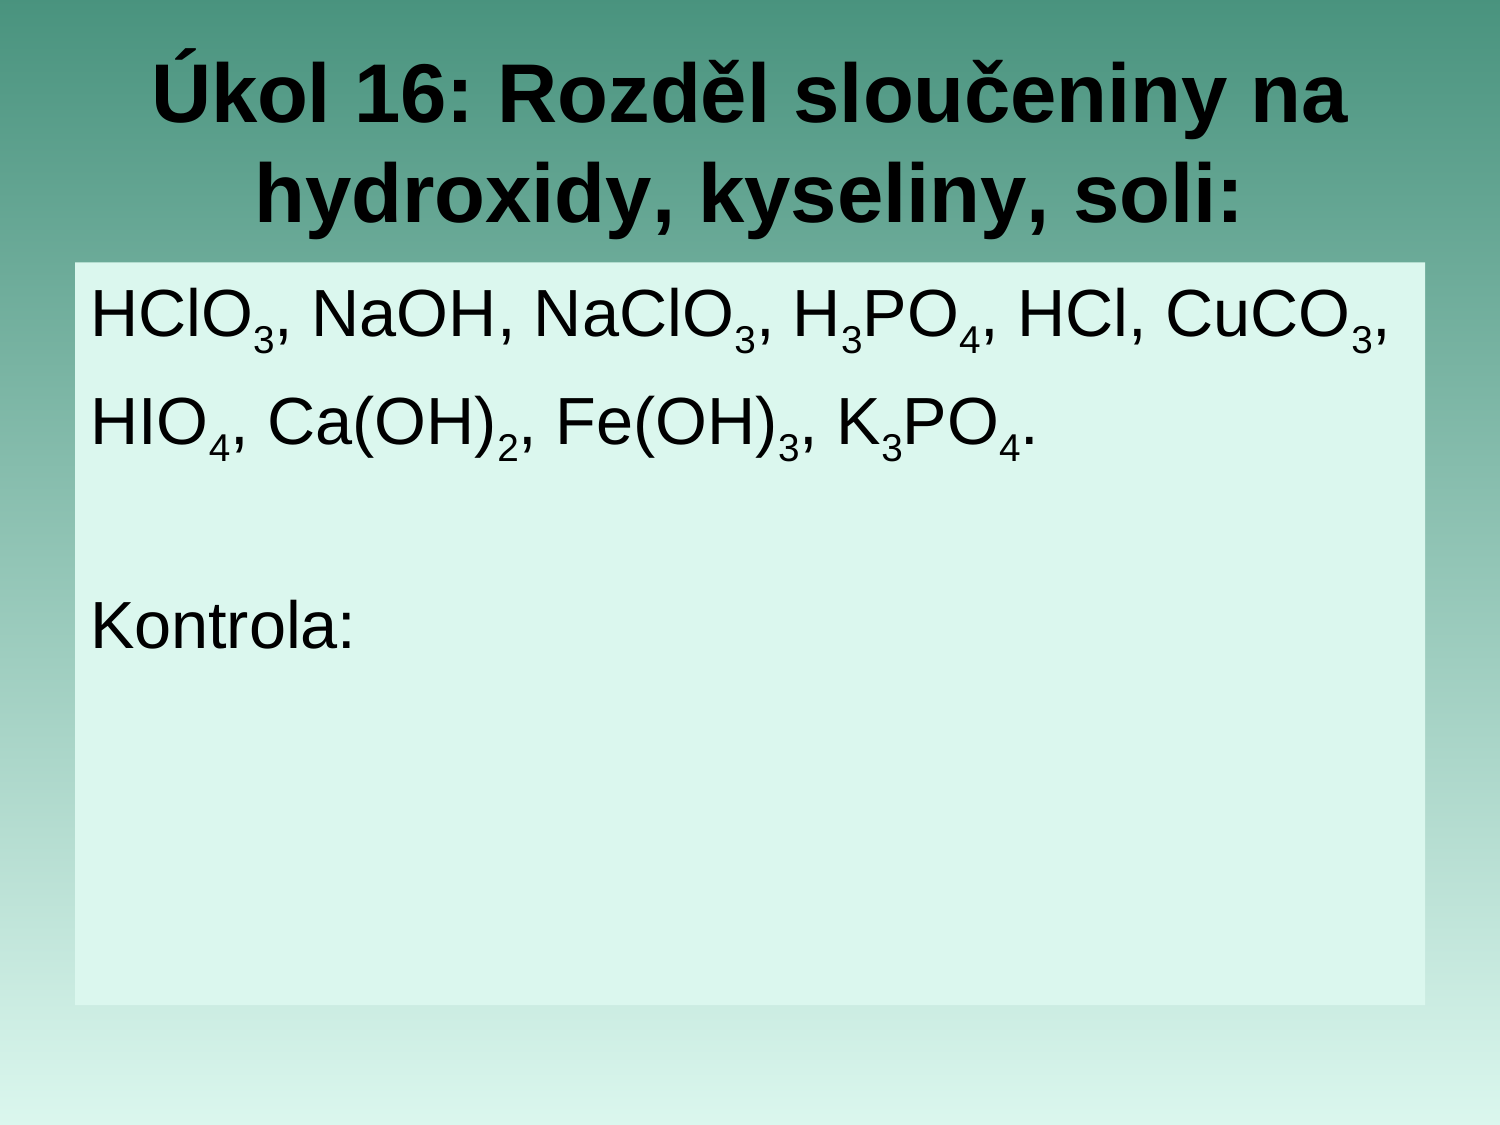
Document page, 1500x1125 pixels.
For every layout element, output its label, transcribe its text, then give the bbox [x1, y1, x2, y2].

title Úkol 16: Rozděl sloučeniny na hydroxidy, kyseliny, soli: [75, 31, 1426, 247]
list HClO3, NaOH, NaClO3, H3PO4, HCl, CuCO3, HIO4, Ca(OH)2, Fe(OH)3, K3PO4. Kontrola: Hydroxidy: NaOH, Ca(OH)2, Fe(OH)3 Kyseliny: HClO3, H3PO4, HCl, HIO4 Soli: NaClO3, CuCO3, K3PO4 [75, 262, 1426, 1006]
